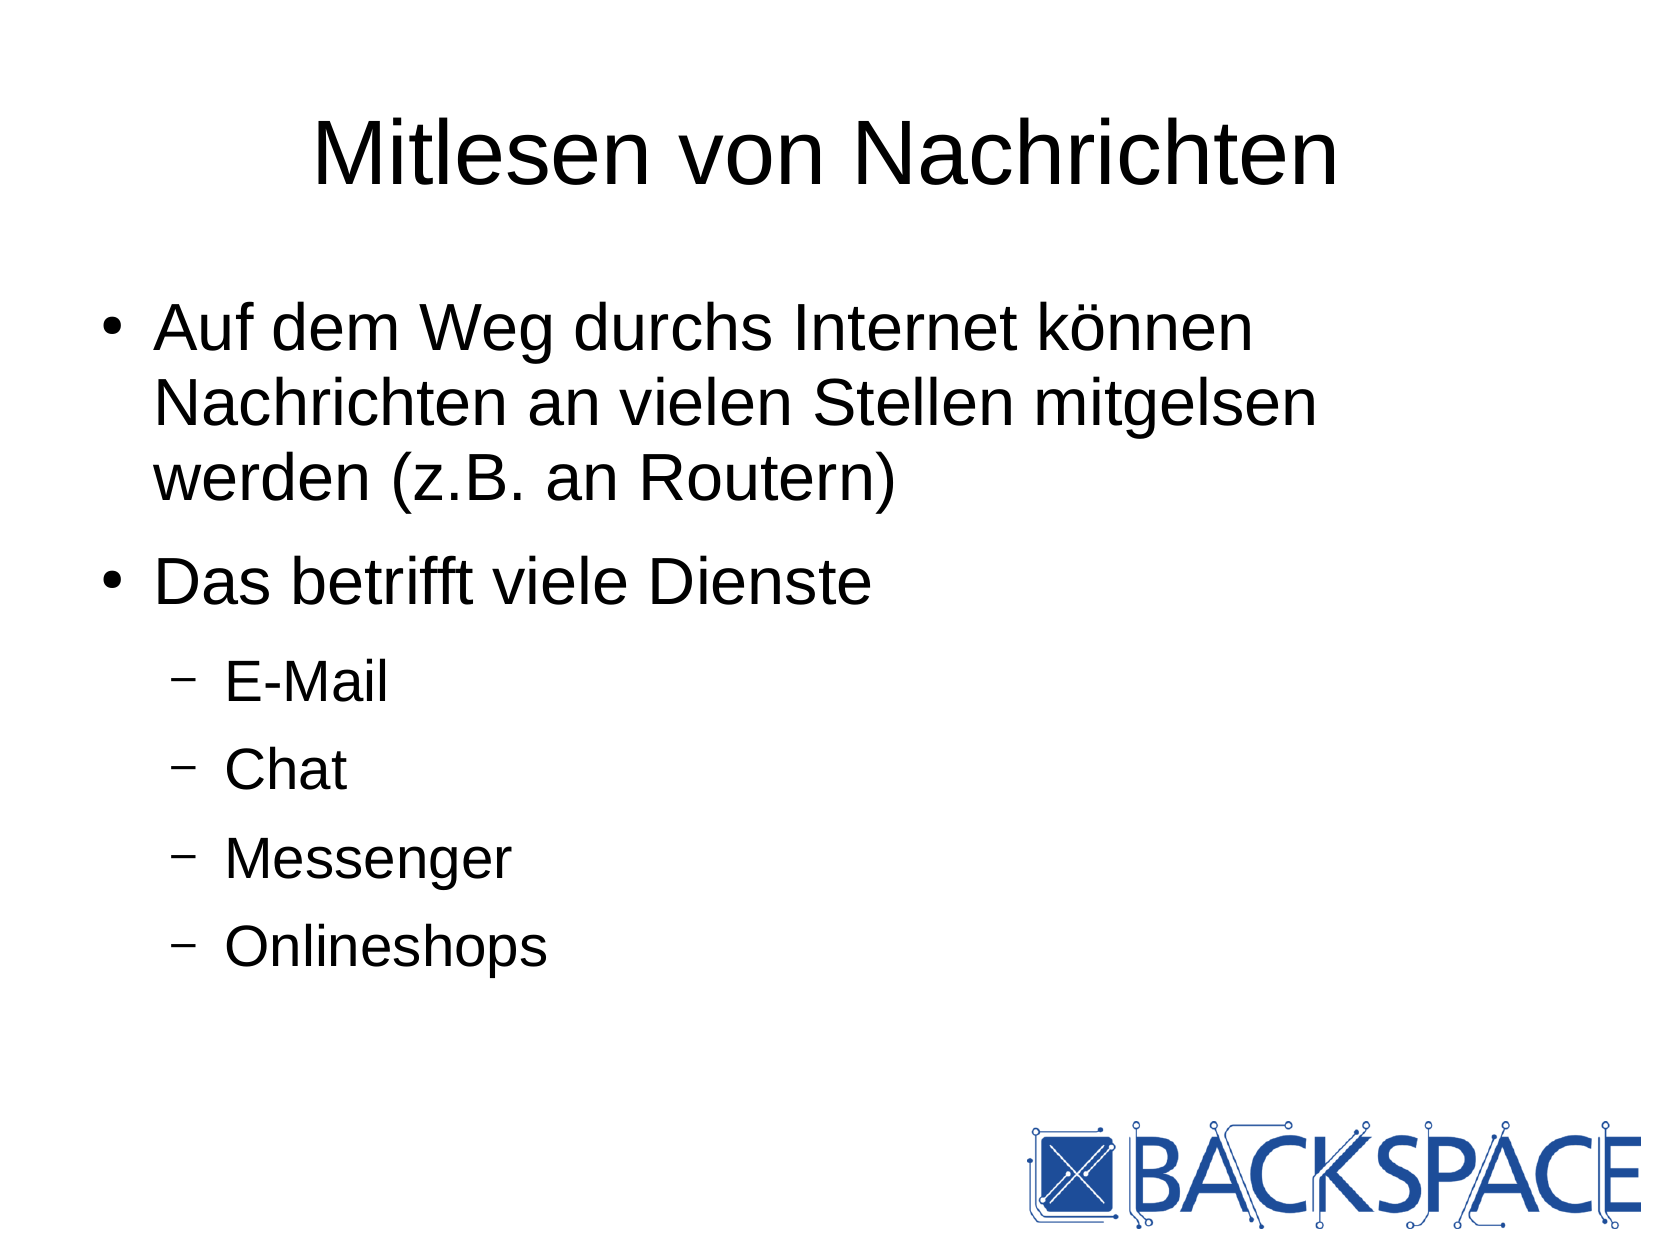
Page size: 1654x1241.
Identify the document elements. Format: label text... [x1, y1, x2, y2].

list Auf dem Weg durchs Internet können Nachrichten an vielen Stellen mitgelsen werden (z.B. an Routern) Das betrifft viele Dienste E-Mail Chat Messenger Onlineshops [82, 290, 1538, 1010]
picture [1027, 1121, 1641, 1229]
title Mitlesen von Nachrichten [82, 49, 1571, 257]
